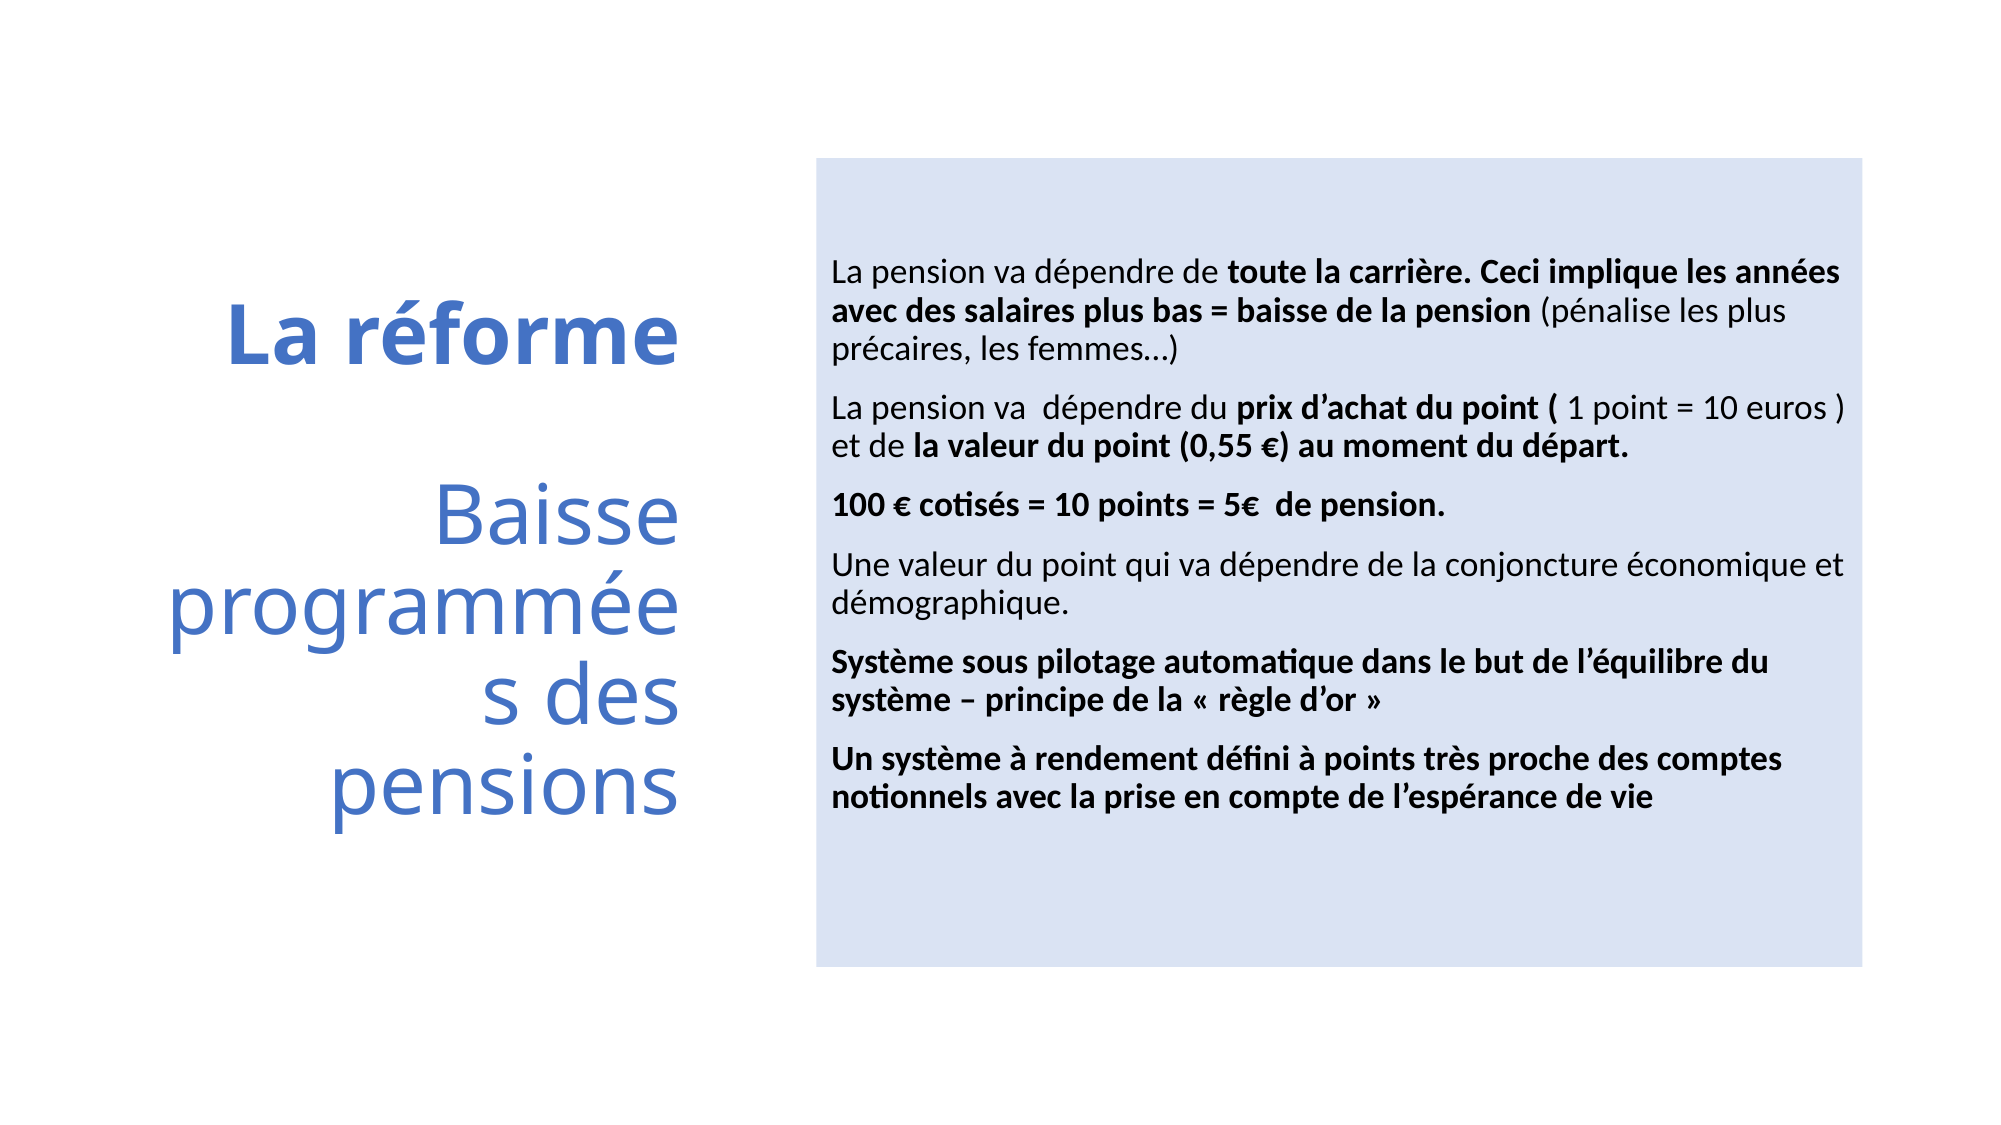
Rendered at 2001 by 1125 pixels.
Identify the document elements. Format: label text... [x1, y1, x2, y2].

list La pension va dépendre de toute la carrière. Ceci implique les années avec des salaires plus bas = baisse de la pension (pénalise les plus précaires, les femmes…) La pension va dépendre du prix d’achat du point ( 1 point = 10 euros ) et de la valeur du point (0,55 €) au moment du départ. 100 € cotisés = 10 points = 5€ de pension. Une valeur du point qui va dépendre de la conjoncture économique et démographique. Système sous pilotage automatique dans le but de l’équilibre du système – principe de la « règle d’or » Un système à rendement défini à points très proche des comptes notionnels avec la prise en compte de l’espérance de vie [816, 158, 1863, 967]
title La réforme Baisse programmées des pensions [137, 158, 711, 967]
